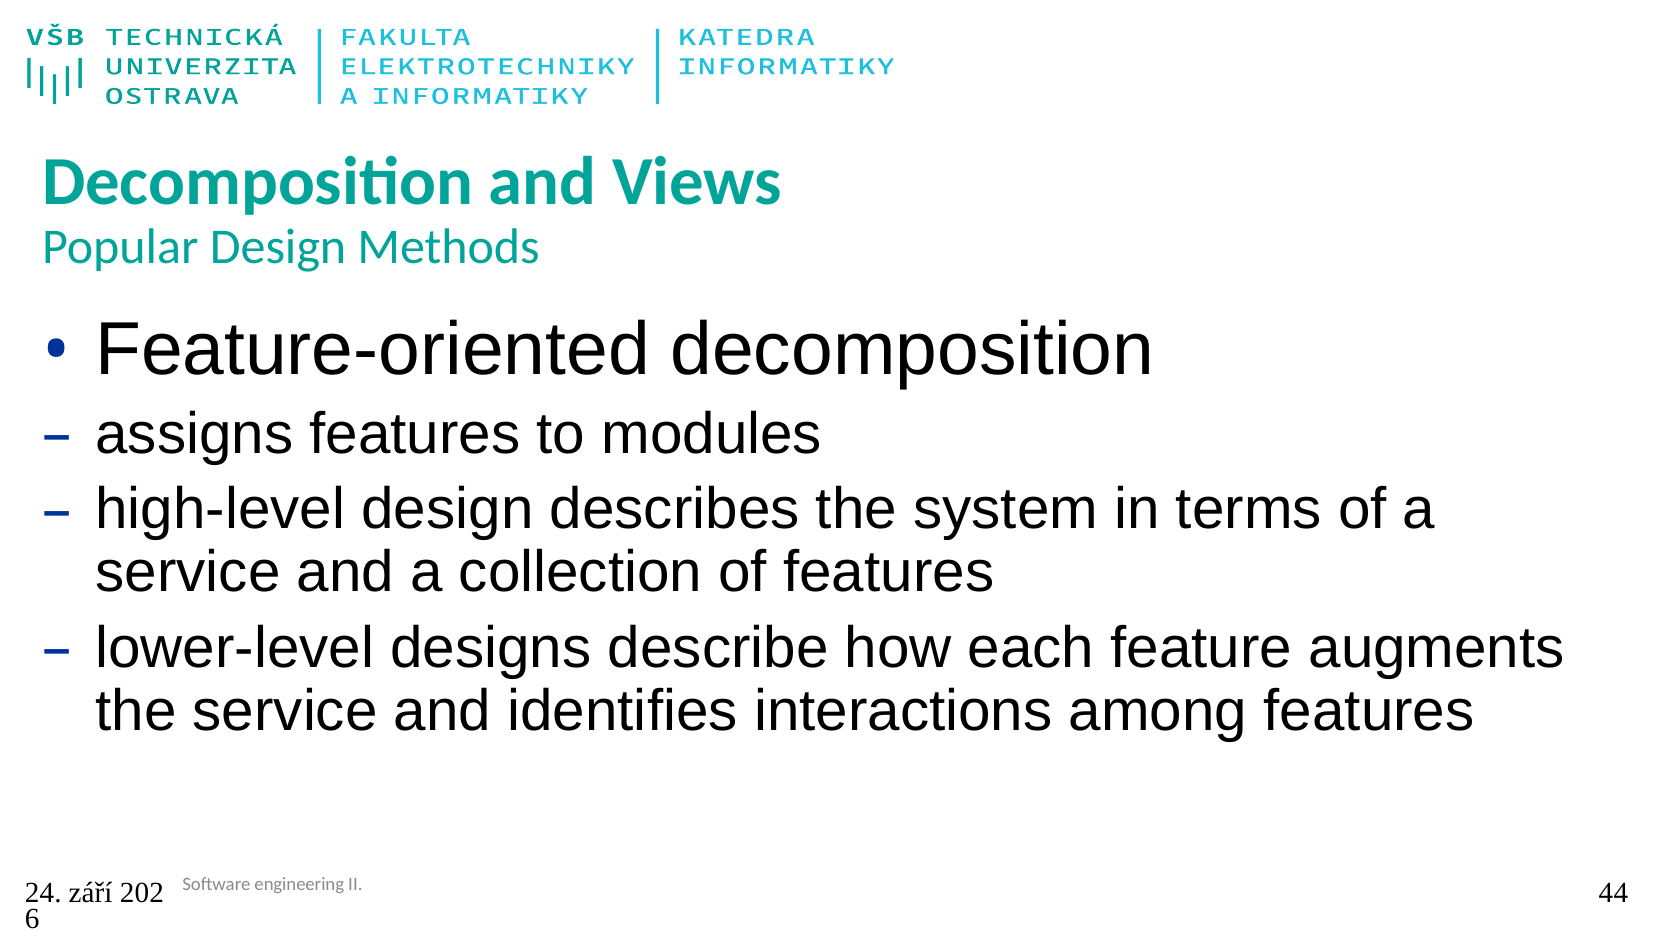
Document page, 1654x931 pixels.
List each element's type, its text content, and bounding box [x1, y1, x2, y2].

list Feature-oriented decomposition assigns features to modules high-level design describes the system in terms of a service and a collection of features lower-level designs describe how each feature augments the service and identifies interactions among features [27, 302, 1628, 842]
footer Software engineering II. [167, 862, 1516, 904]
picture [26, 23, 894, 104]
title Decomposition and Views Popular Design Methods [27, 142, 1628, 282]
